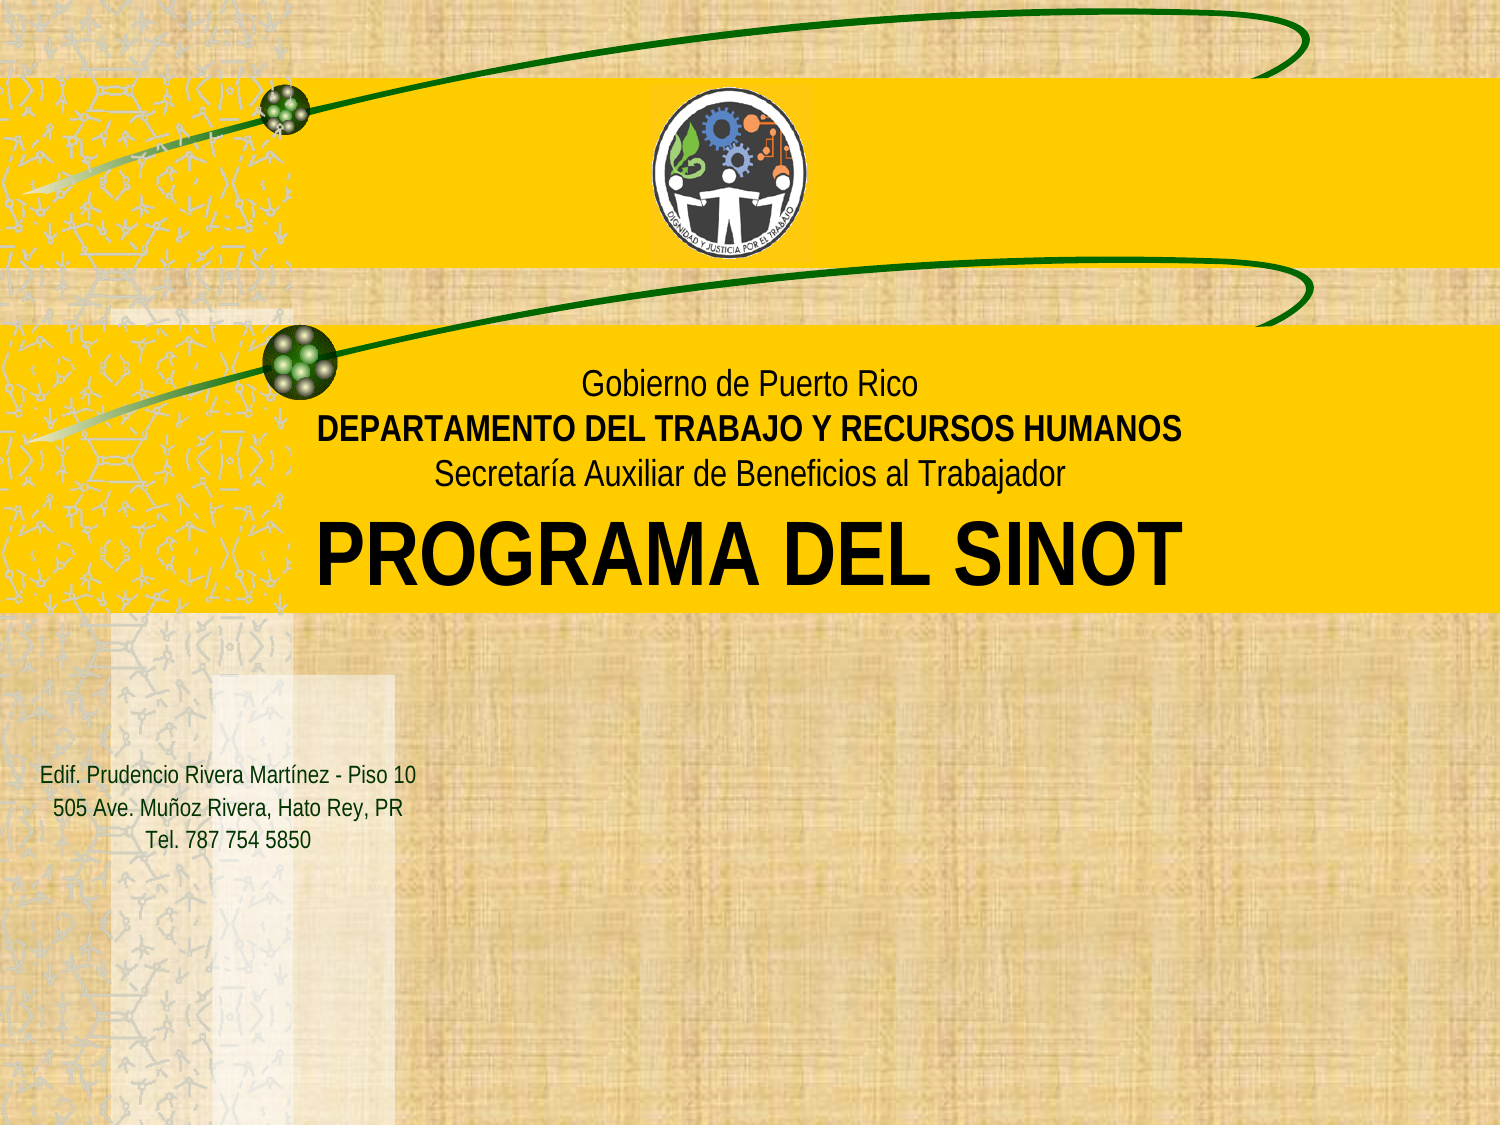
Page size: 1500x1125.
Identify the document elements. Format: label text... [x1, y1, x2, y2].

subtitle Edif. Prudencio Rivera Martínez - Piso 10 505 Ave. Muñoz Rivera, Hato Rey, PR Tel. 787 754 5850 [24, 687, 1475, 1026]
title Gobierno de Puerto Rico DEPARTAMENTO DEL TRABAJO Y RECURSOS HUMANOS Secretaría Auxiliar de Beneficios al Trabajador PROGRAMA DEL SINOT [37, 350, 1463, 613]
picture [650, 85, 813, 263]
